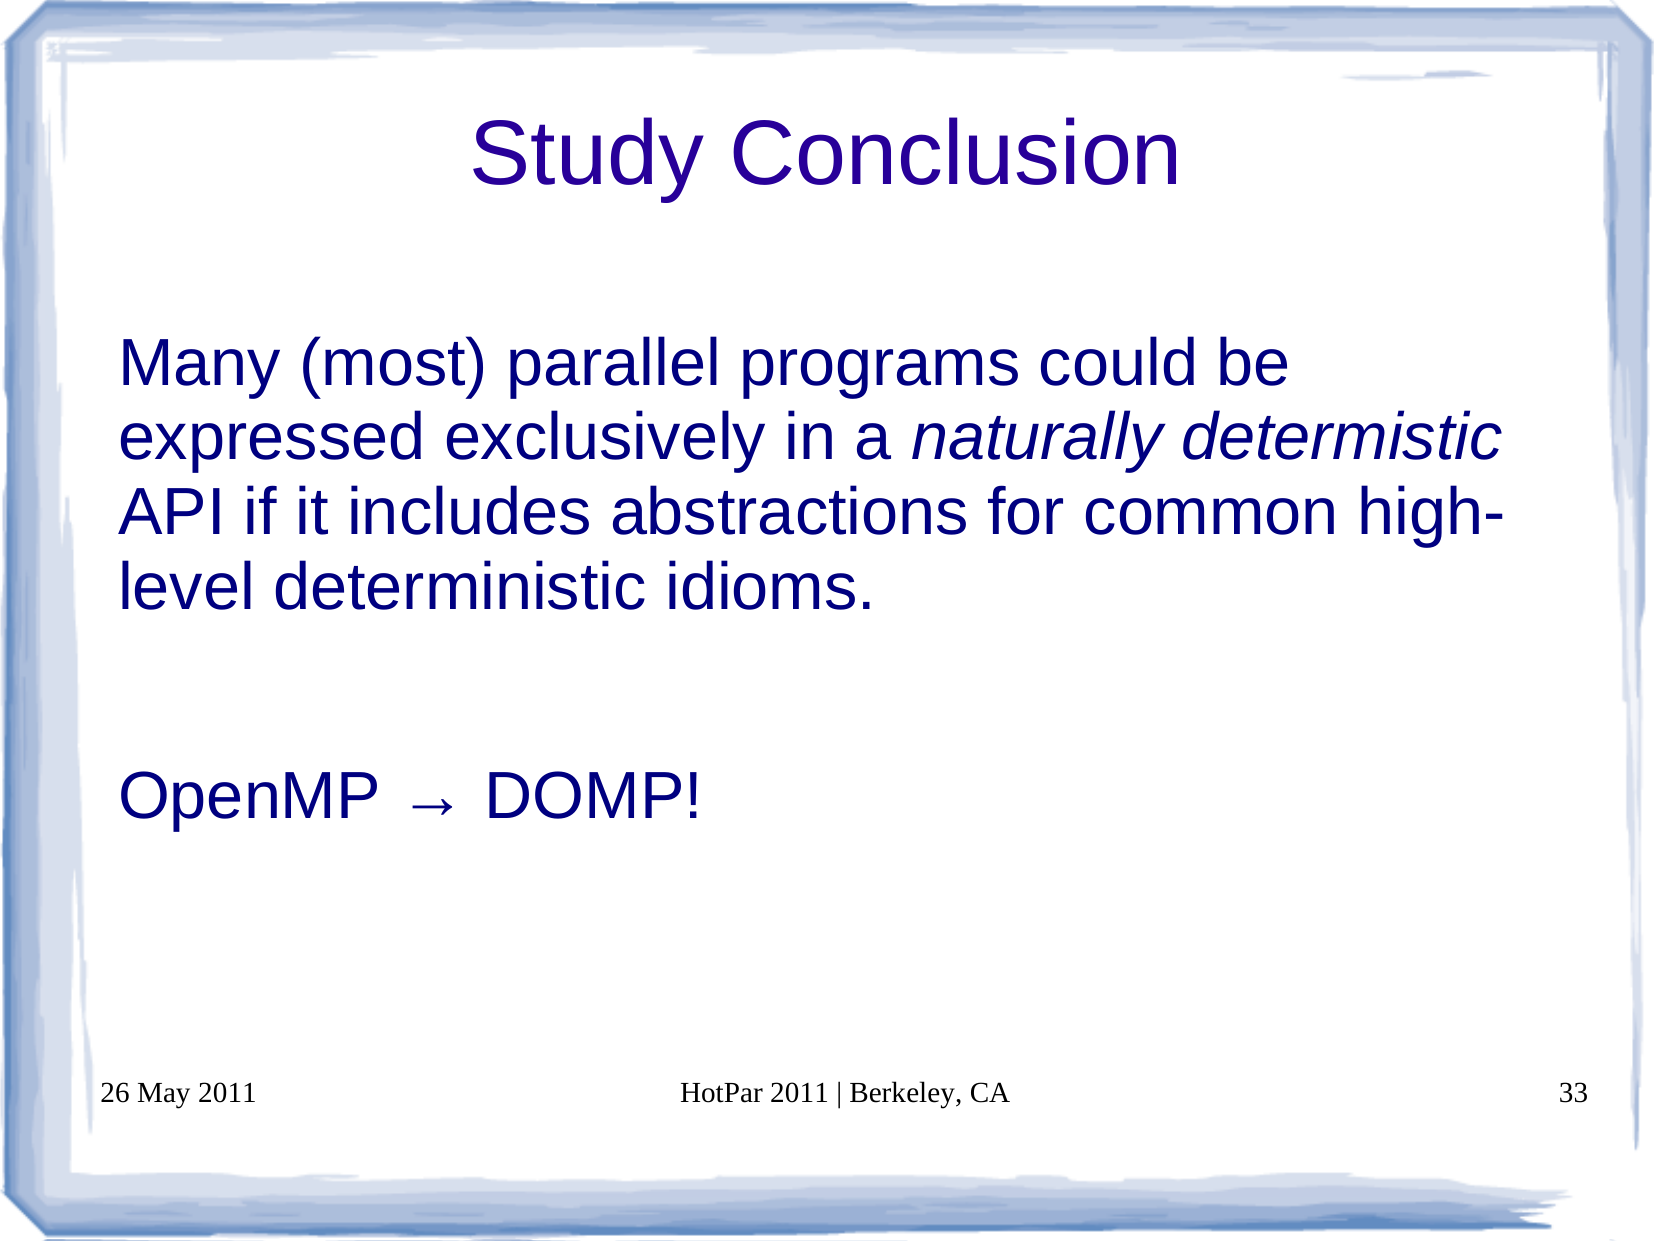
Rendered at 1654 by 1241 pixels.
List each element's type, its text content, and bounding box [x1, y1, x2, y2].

title Study Conclusion [82, 49, 1571, 257]
picture [0, 0, 1654, 1241]
list Many (most) parallel programs could be expressed exclusively in a naturally determistic API if it includes abstractions for common high-level deterministic idioms. OpenMP → DOMP! [118, 324, 1571, 990]
